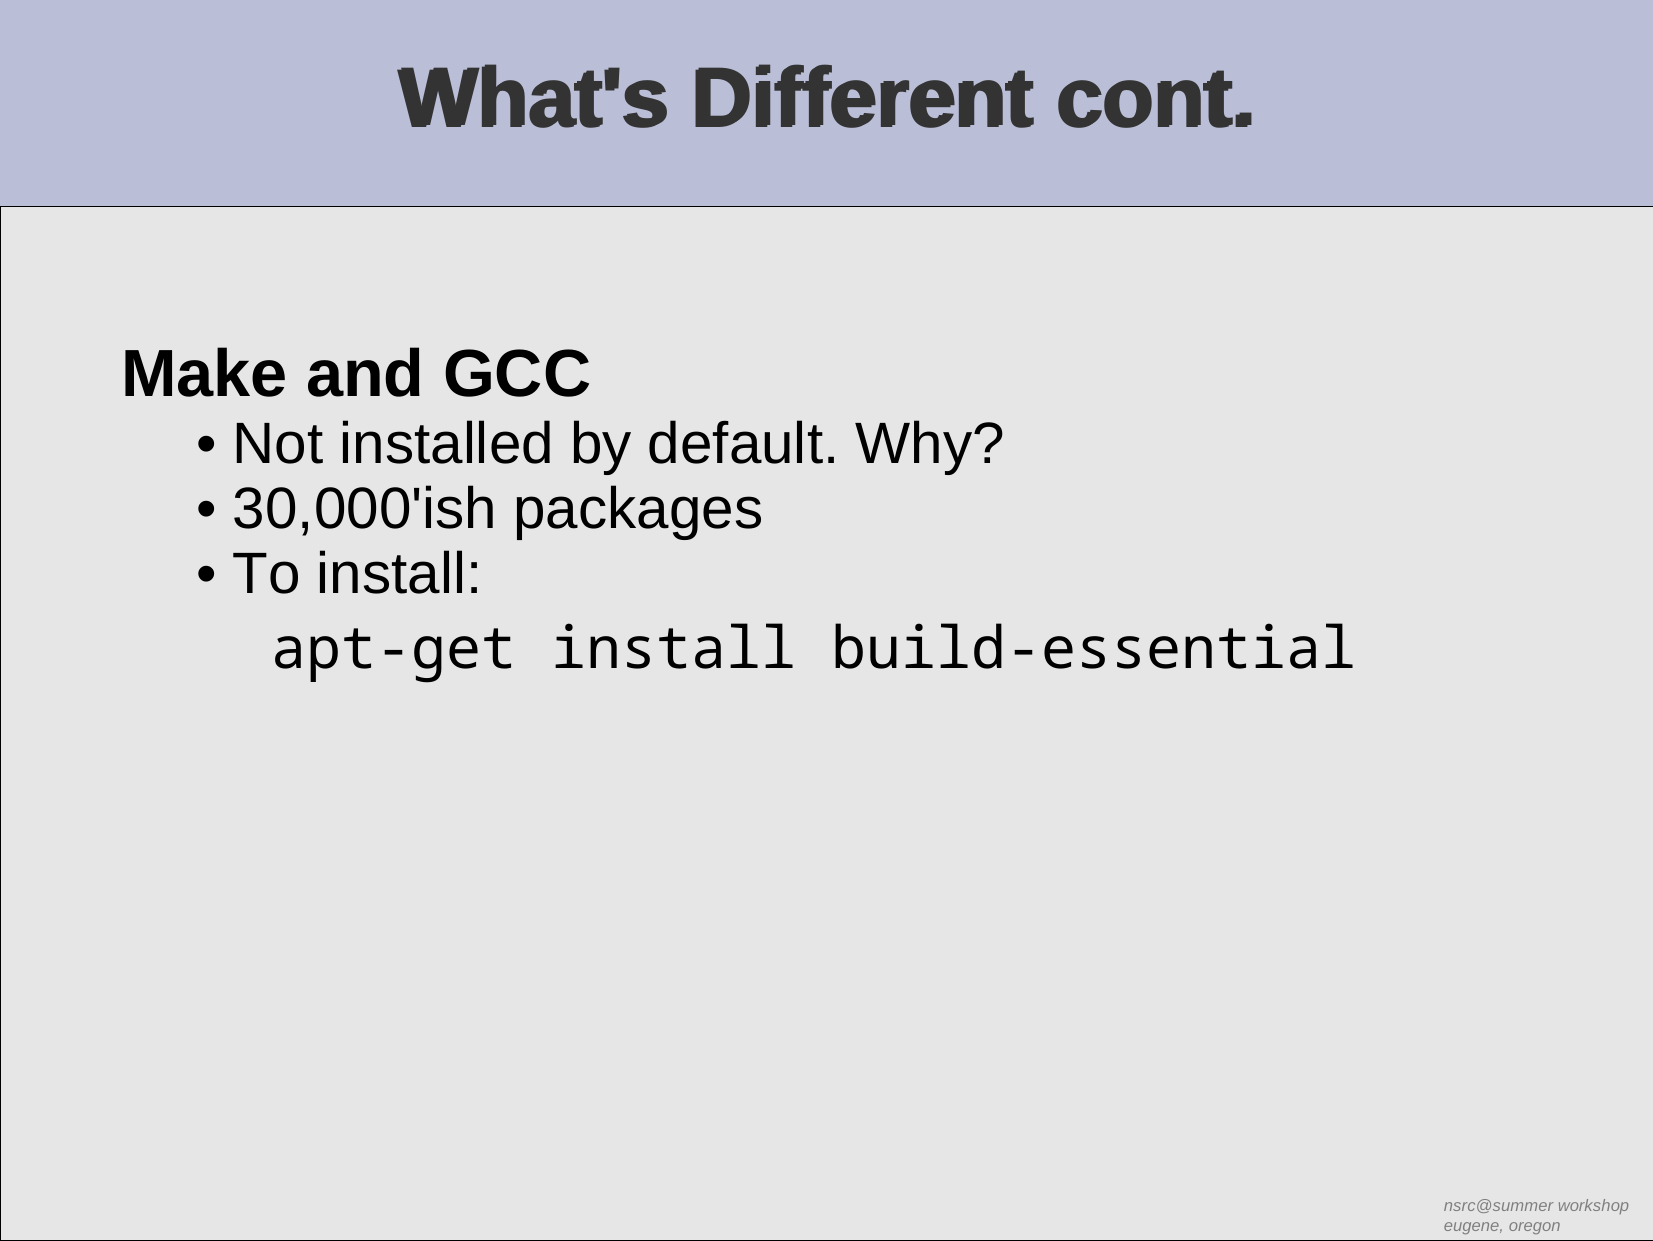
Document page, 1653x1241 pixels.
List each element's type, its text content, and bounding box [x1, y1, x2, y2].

title What's Different cont. [0, 0, 1653, 215]
title What's Different cont. [124, 0, 1536, 213]
list Make and GCC Not installed by default. Why? 30,000'ish packages To install: apt-get install build-essential [121, 321, 1533, 1104]
